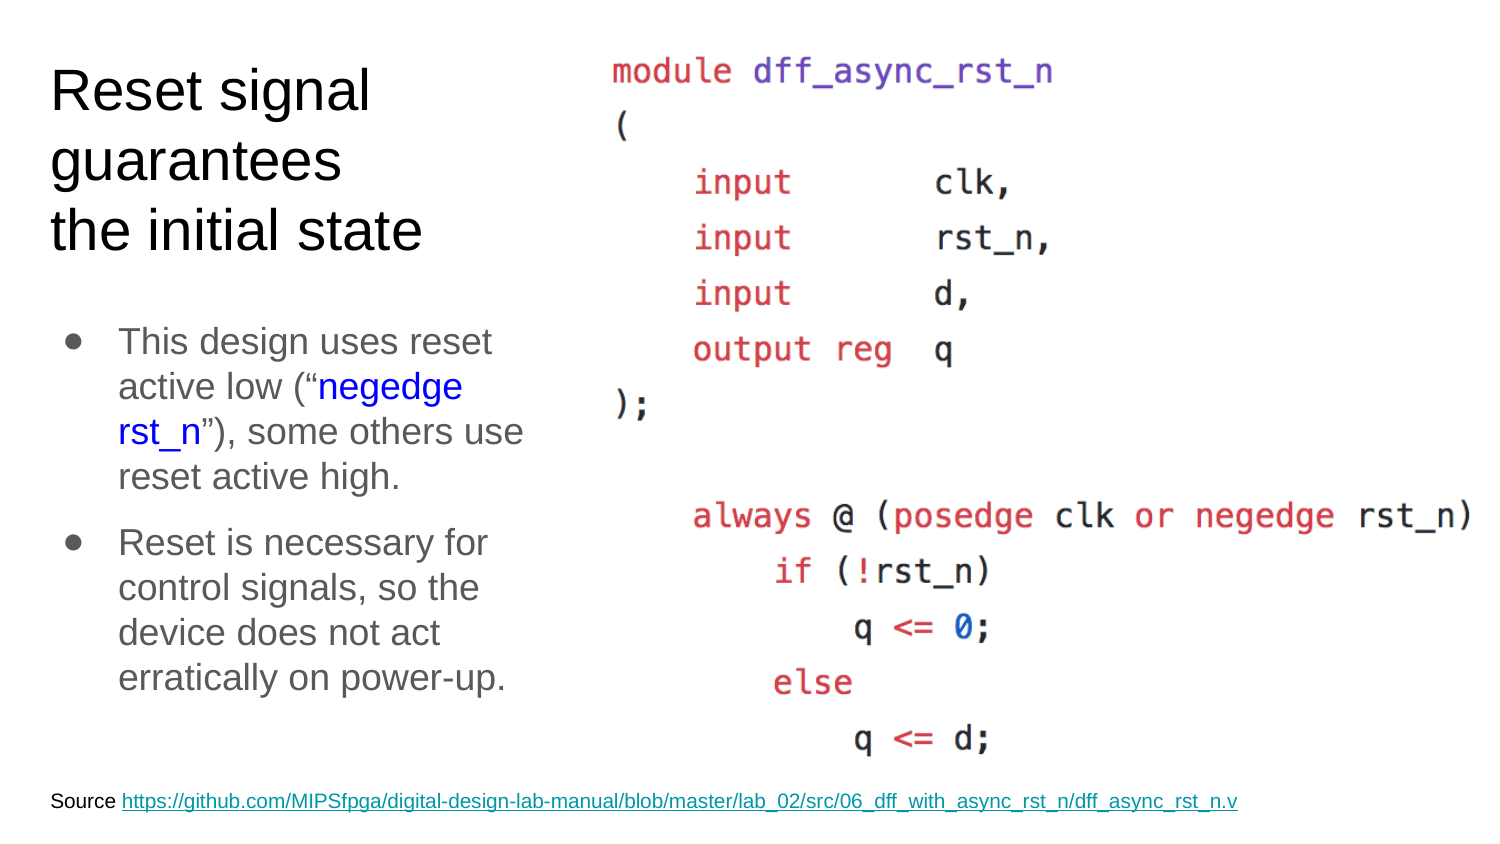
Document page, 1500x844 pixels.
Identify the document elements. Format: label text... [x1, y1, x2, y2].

title Reset signal guarantees the initial state [35, 37, 455, 282]
text_box Source https://github.com/MIPSfpga/digital-design-lab-manual/blob/master/lab_02/src/06_dff_with_async_rst_n/dff_async_rst_n.v [35, 772, 1457, 829]
list This design uses reset active low (“negedge rst_n”), some others use reset active high. Reset is necessary for control signals, so the device does not act erratically on power-up. [28, 301, 556, 750]
picture [606, 56, 1478, 773]
